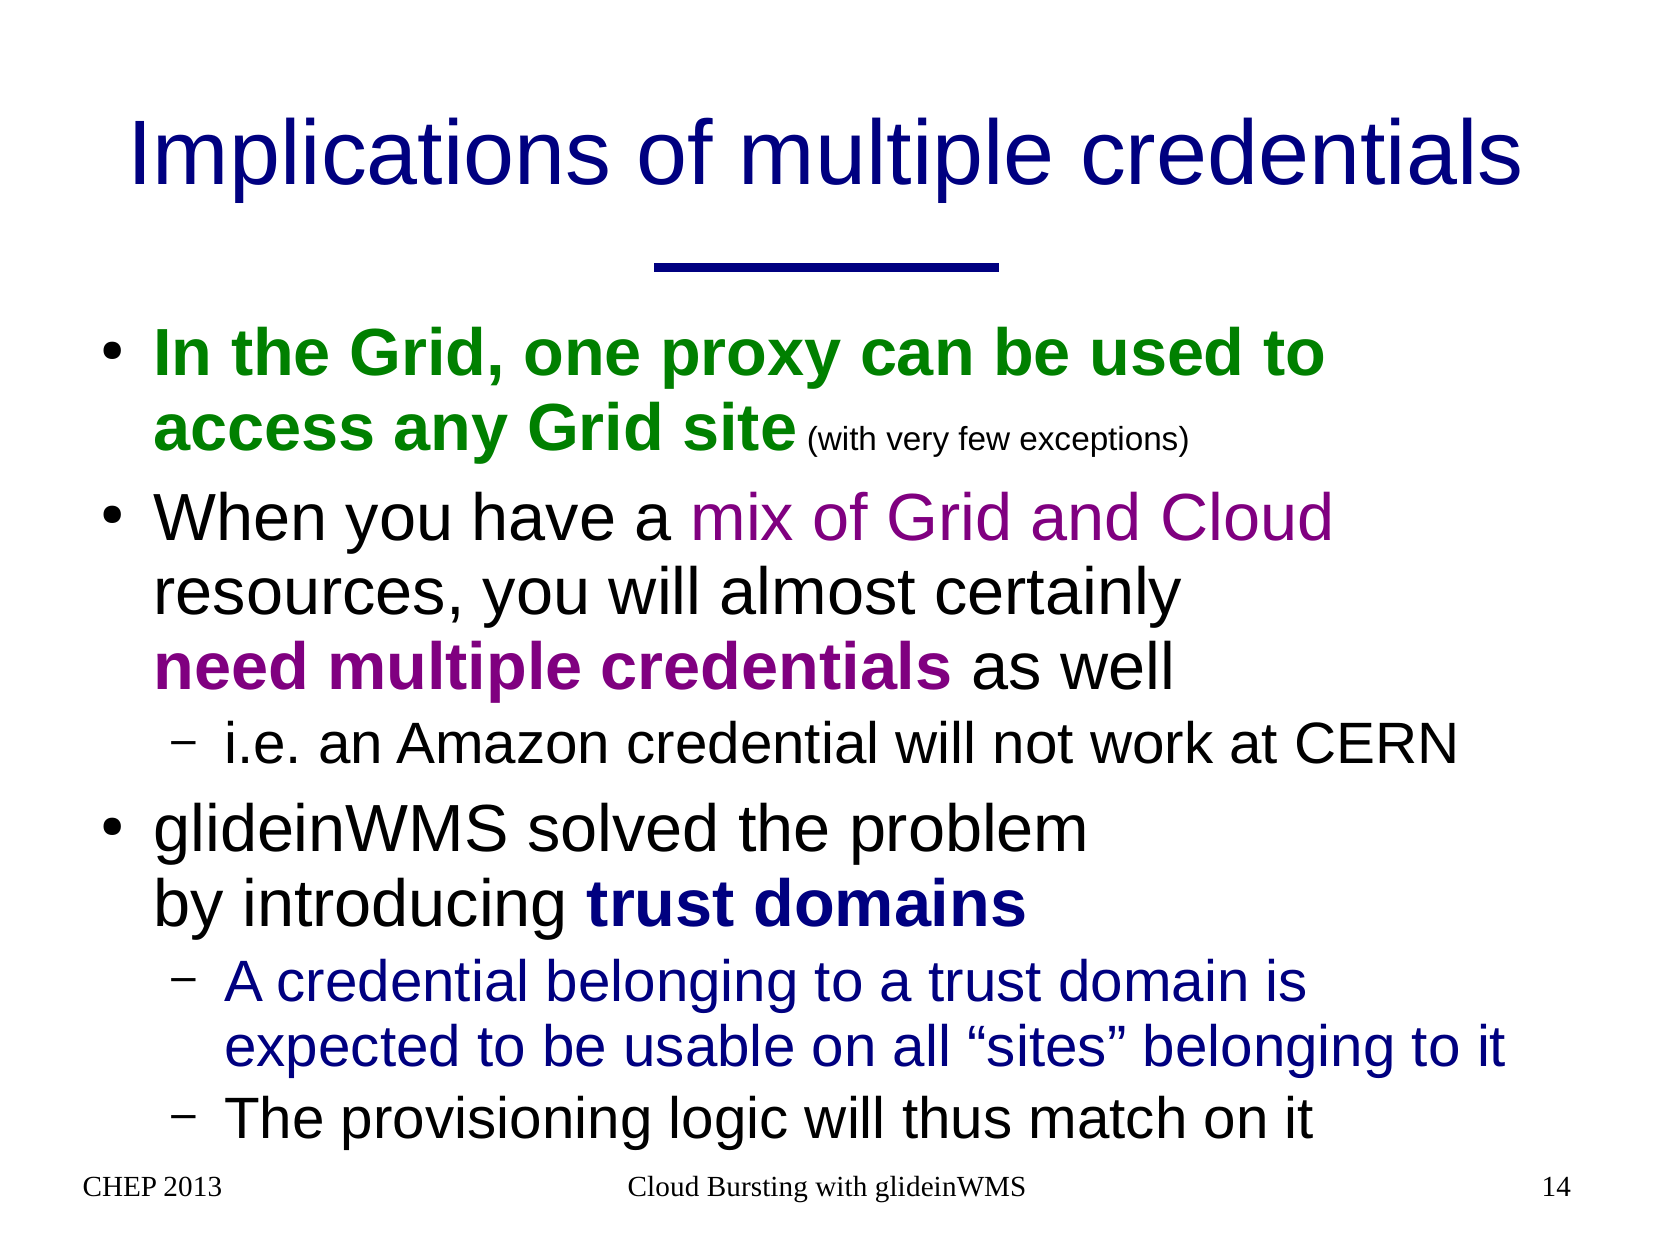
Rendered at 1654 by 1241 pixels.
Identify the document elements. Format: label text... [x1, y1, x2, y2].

title Implications of multiple credentials [82, 49, 1571, 257]
list In the Grid, one proxy can be used to access any Grid site (with very few exceptions) When you have a mix of Grid and Cloud resources, you will almost certainly need multiple credentials as well i.e. an Amazon credential will not work at CERN glideinWMS solved the problem by introducing trust domains A credential belonging to a trust domain is expected to be usable on all “sites” belonging to it The provisioning logic will thus match on it [82, 315, 1538, 1156]
